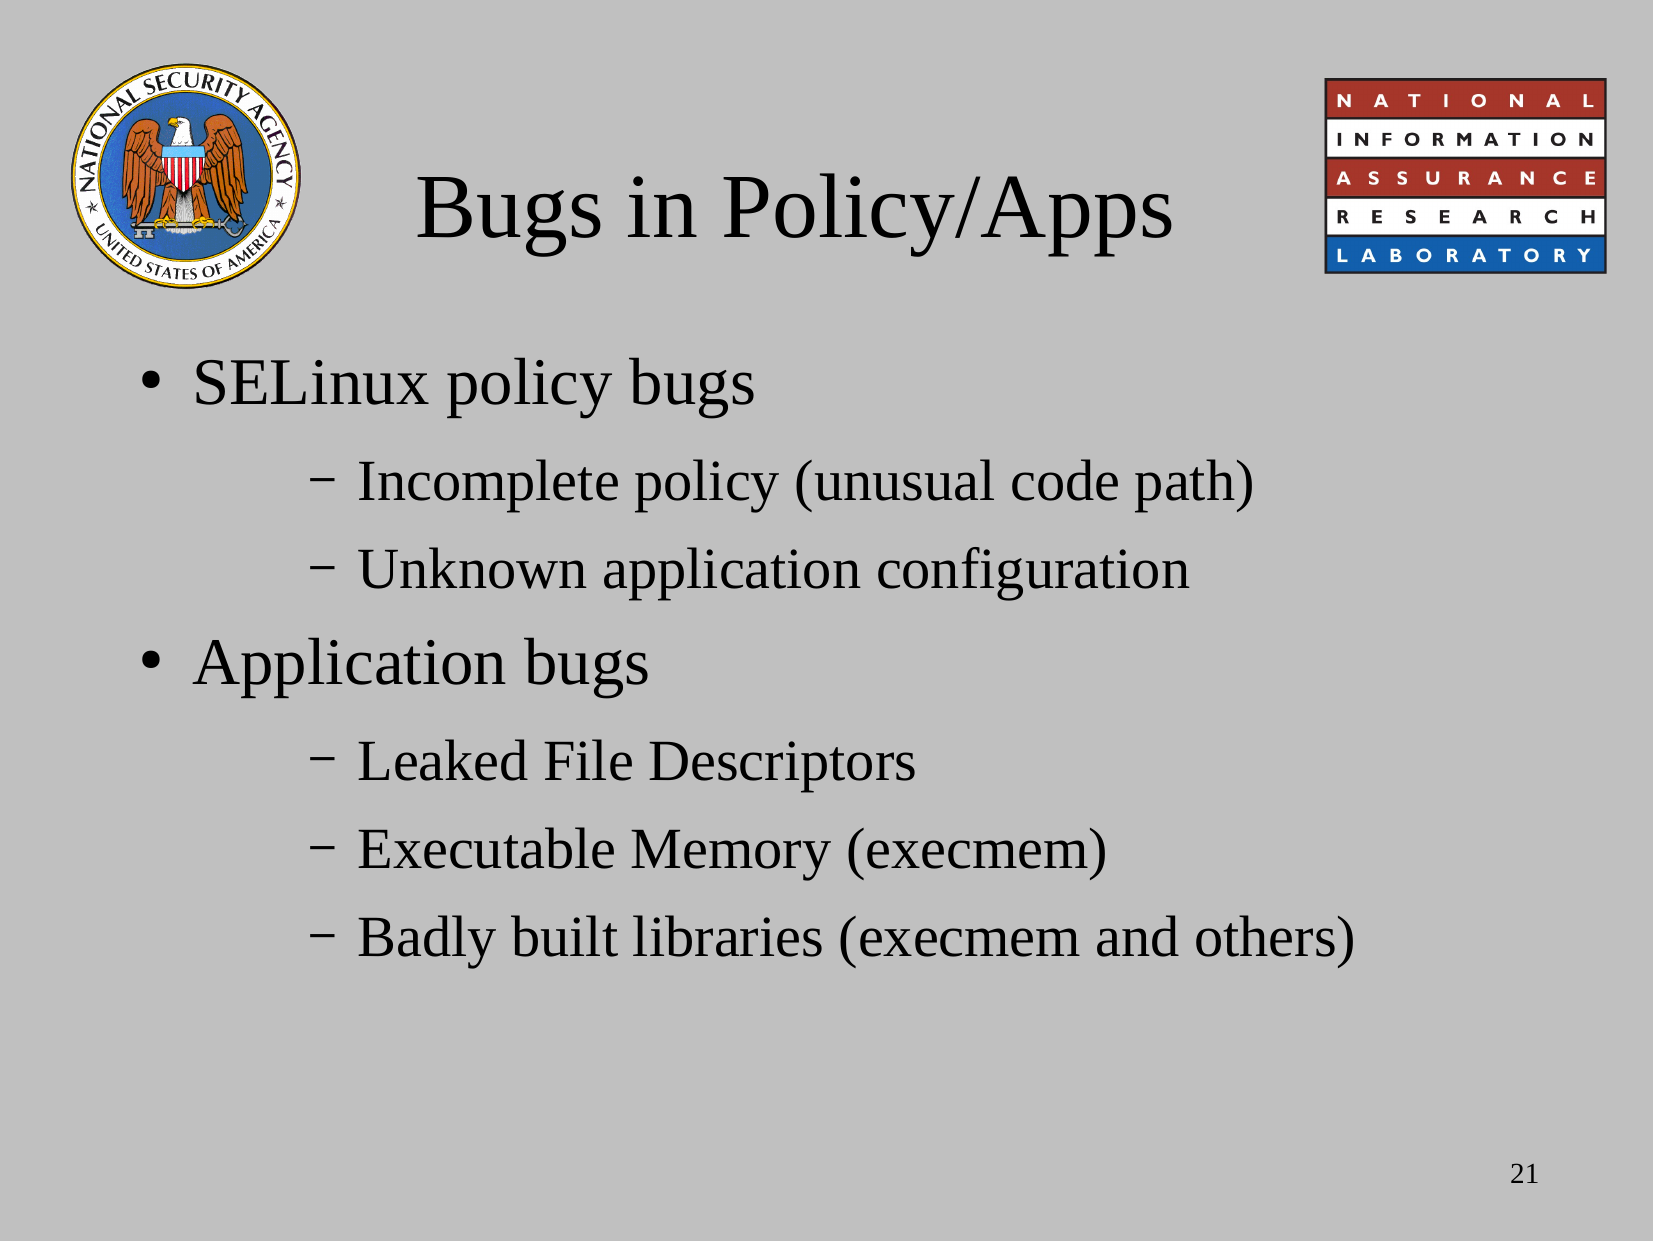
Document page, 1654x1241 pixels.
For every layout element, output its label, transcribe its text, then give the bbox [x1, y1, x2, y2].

picture [1324, 78, 1607, 274]
picture [69, 61, 303, 291]
title Bugs in Policy/Apps [312, 102, 1279, 311]
list SELinux policy bugs Incomplete policy (unusual code path) Unknown application configuration Application bugs Leaked File Descriptors Executable Memory (execmem) Badly built libraries (execmem and others) [121, 344, 1534, 1127]
